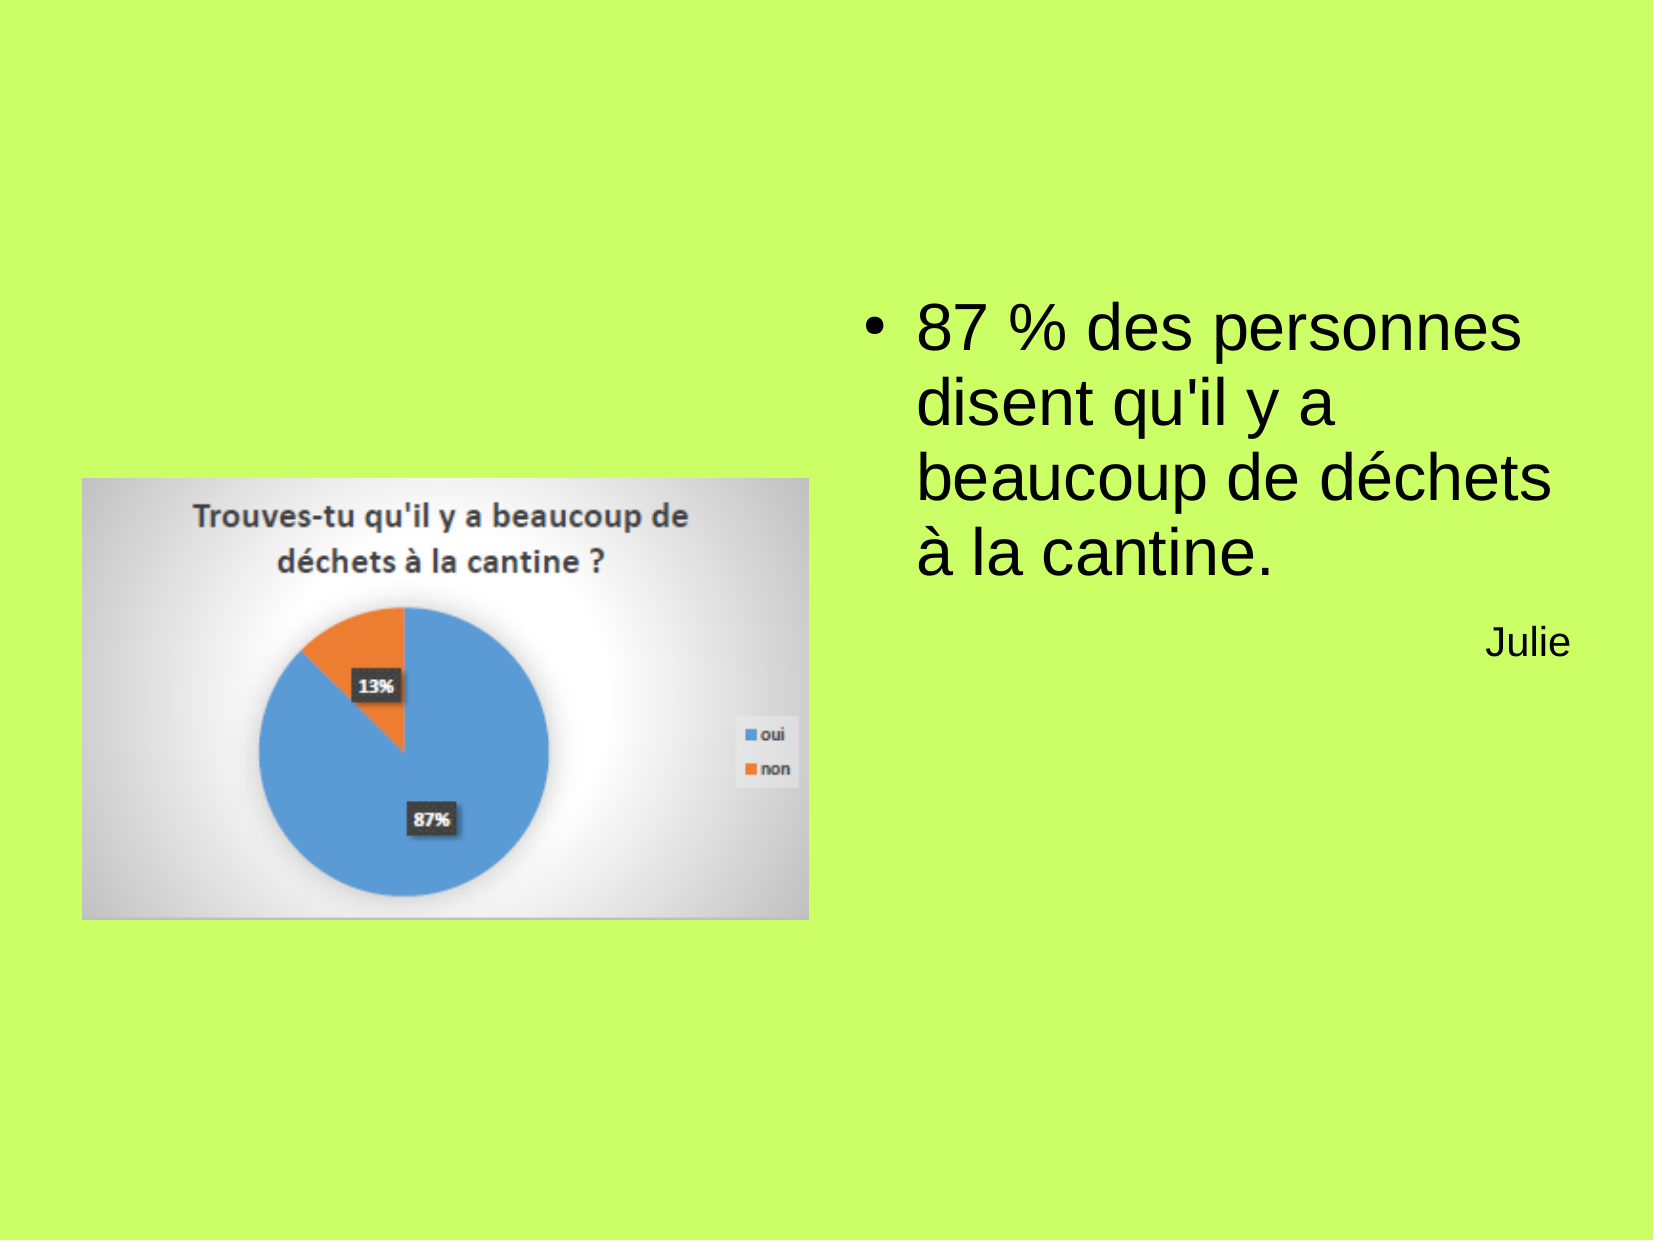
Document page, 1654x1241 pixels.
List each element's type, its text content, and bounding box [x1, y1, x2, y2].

list 87 % des personnes disent qu'il y a beaucoup de déchets à la cantine. Julie [845, 290, 1572, 1109]
picture [82, 478, 809, 920]
